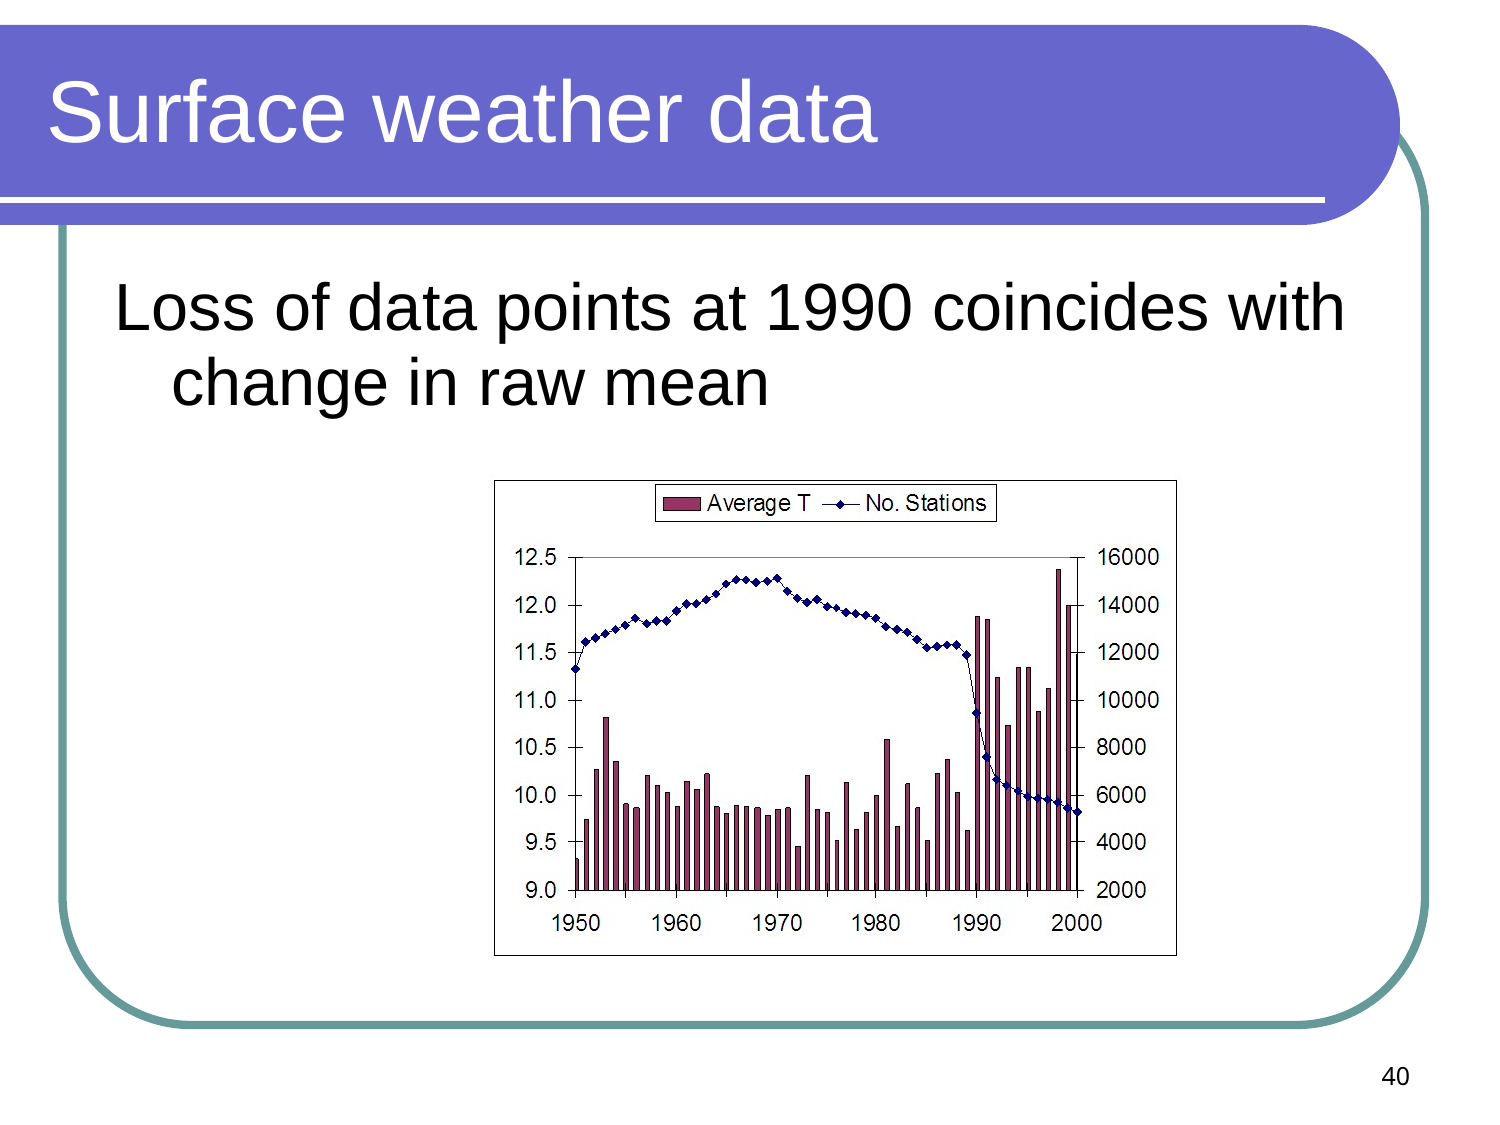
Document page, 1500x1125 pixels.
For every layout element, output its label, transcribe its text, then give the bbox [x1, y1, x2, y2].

title Surface weather data [31, 37, 1347, 188]
list Loss of data points at 1990 coincides with change in raw mean [99, 262, 1401, 988]
picture [487, 473, 1185, 963]
